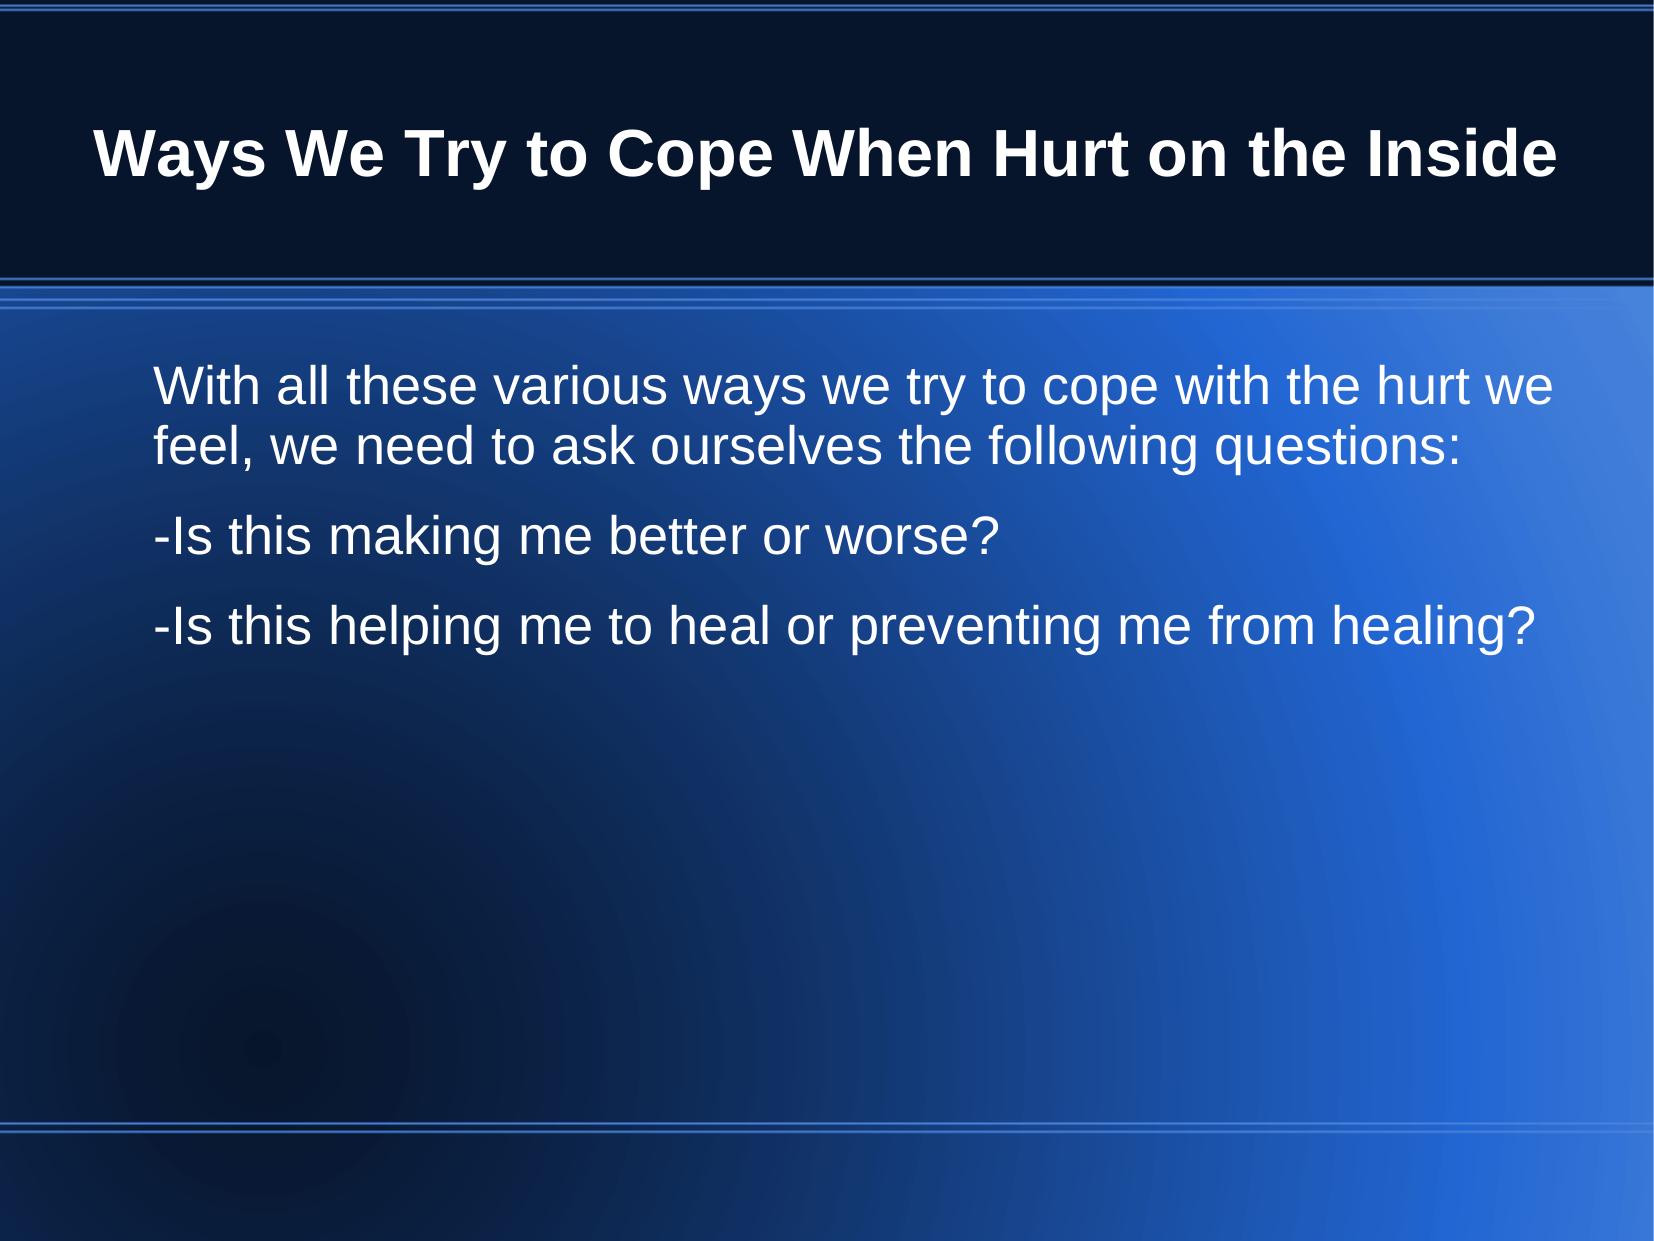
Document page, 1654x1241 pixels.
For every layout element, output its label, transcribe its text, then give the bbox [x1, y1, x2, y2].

picture [0, 0, 1654, 1241]
title Ways We Try to Cope When Hurt on the Inside [82, 49, 1571, 257]
list With all these various ways we try to cope with the hurt we feel, we need to ask ourselves the following questions: -Is this making me better or worse? -Is this helping me to heal or preventing me from healing? [82, 355, 1571, 1058]
